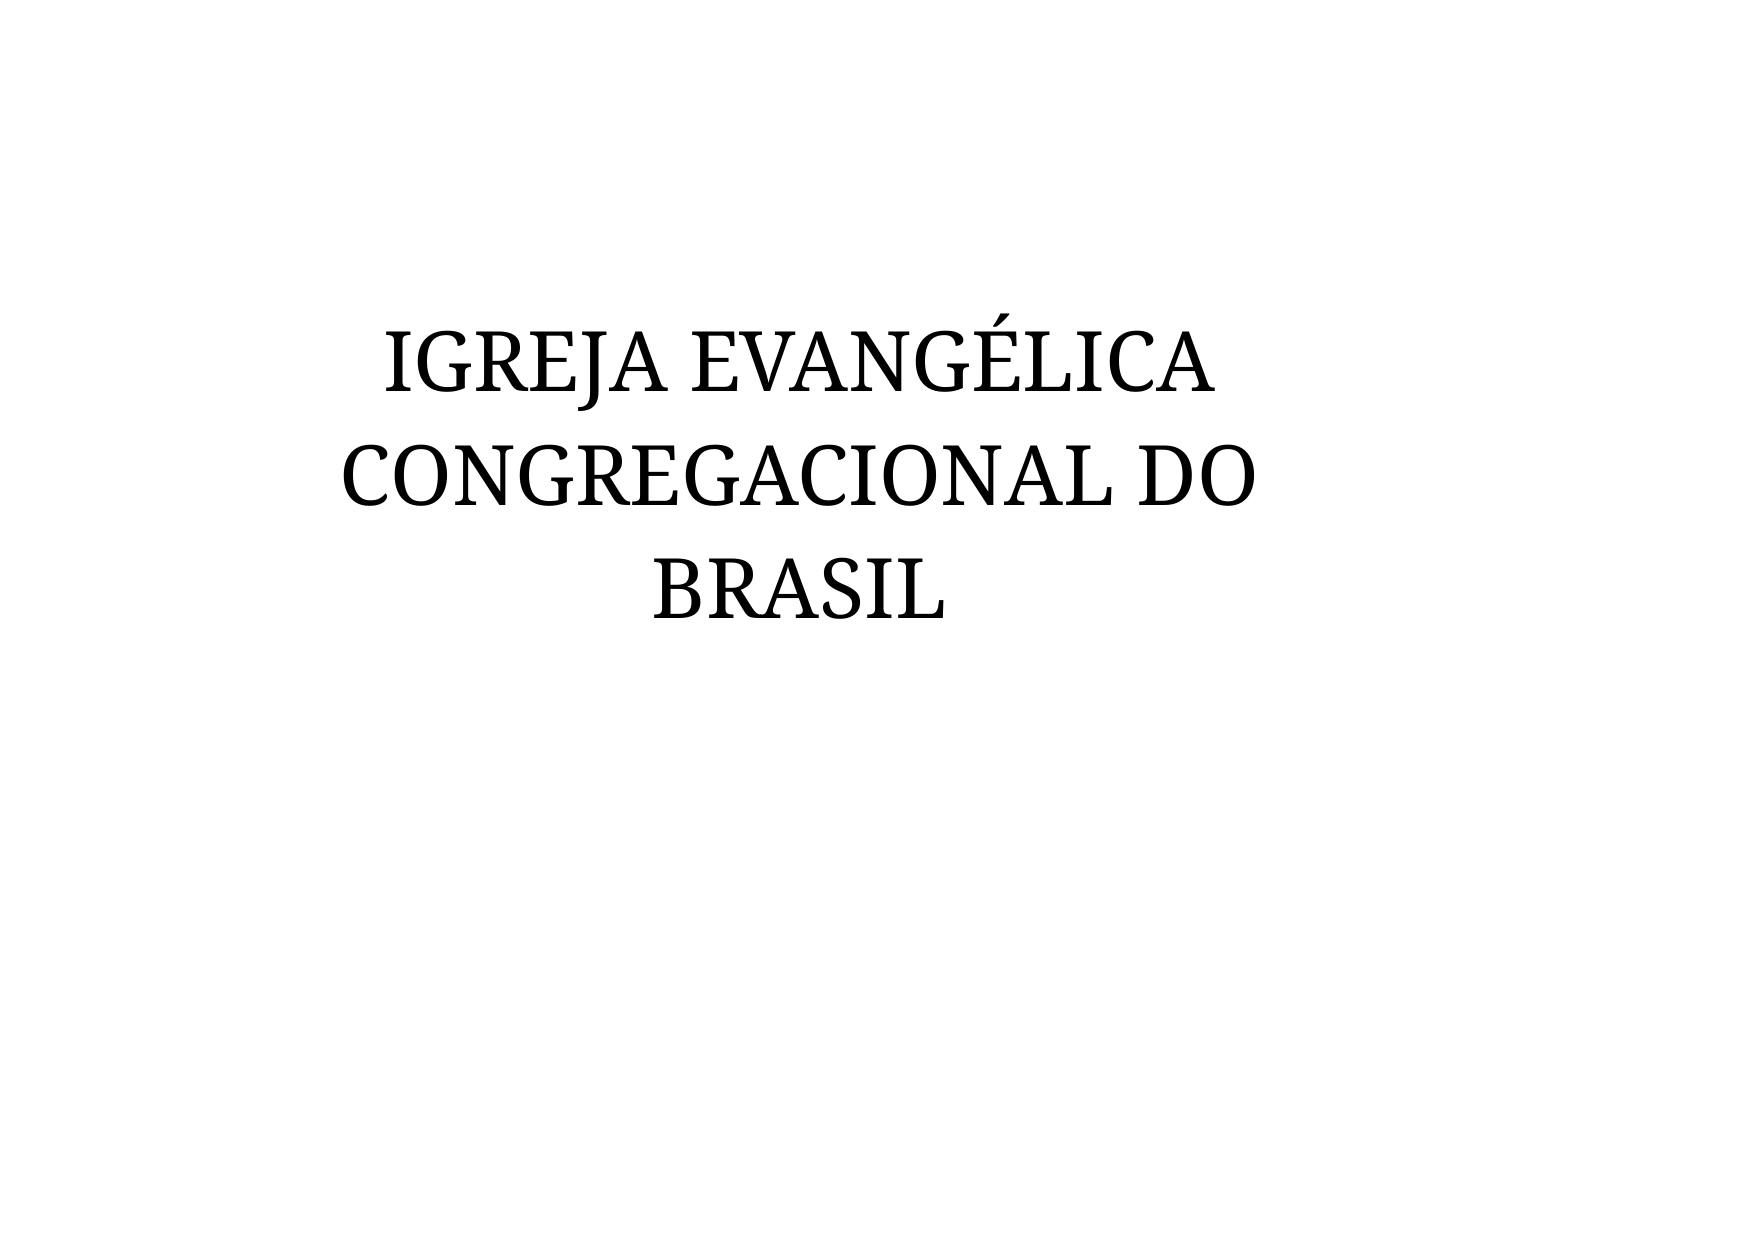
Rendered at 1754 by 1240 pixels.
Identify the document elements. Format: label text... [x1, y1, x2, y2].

text_box IGREJA EVANGÉLICA CONGREGACIONAL DO BRASIL [324, 295, 1477, 798]
